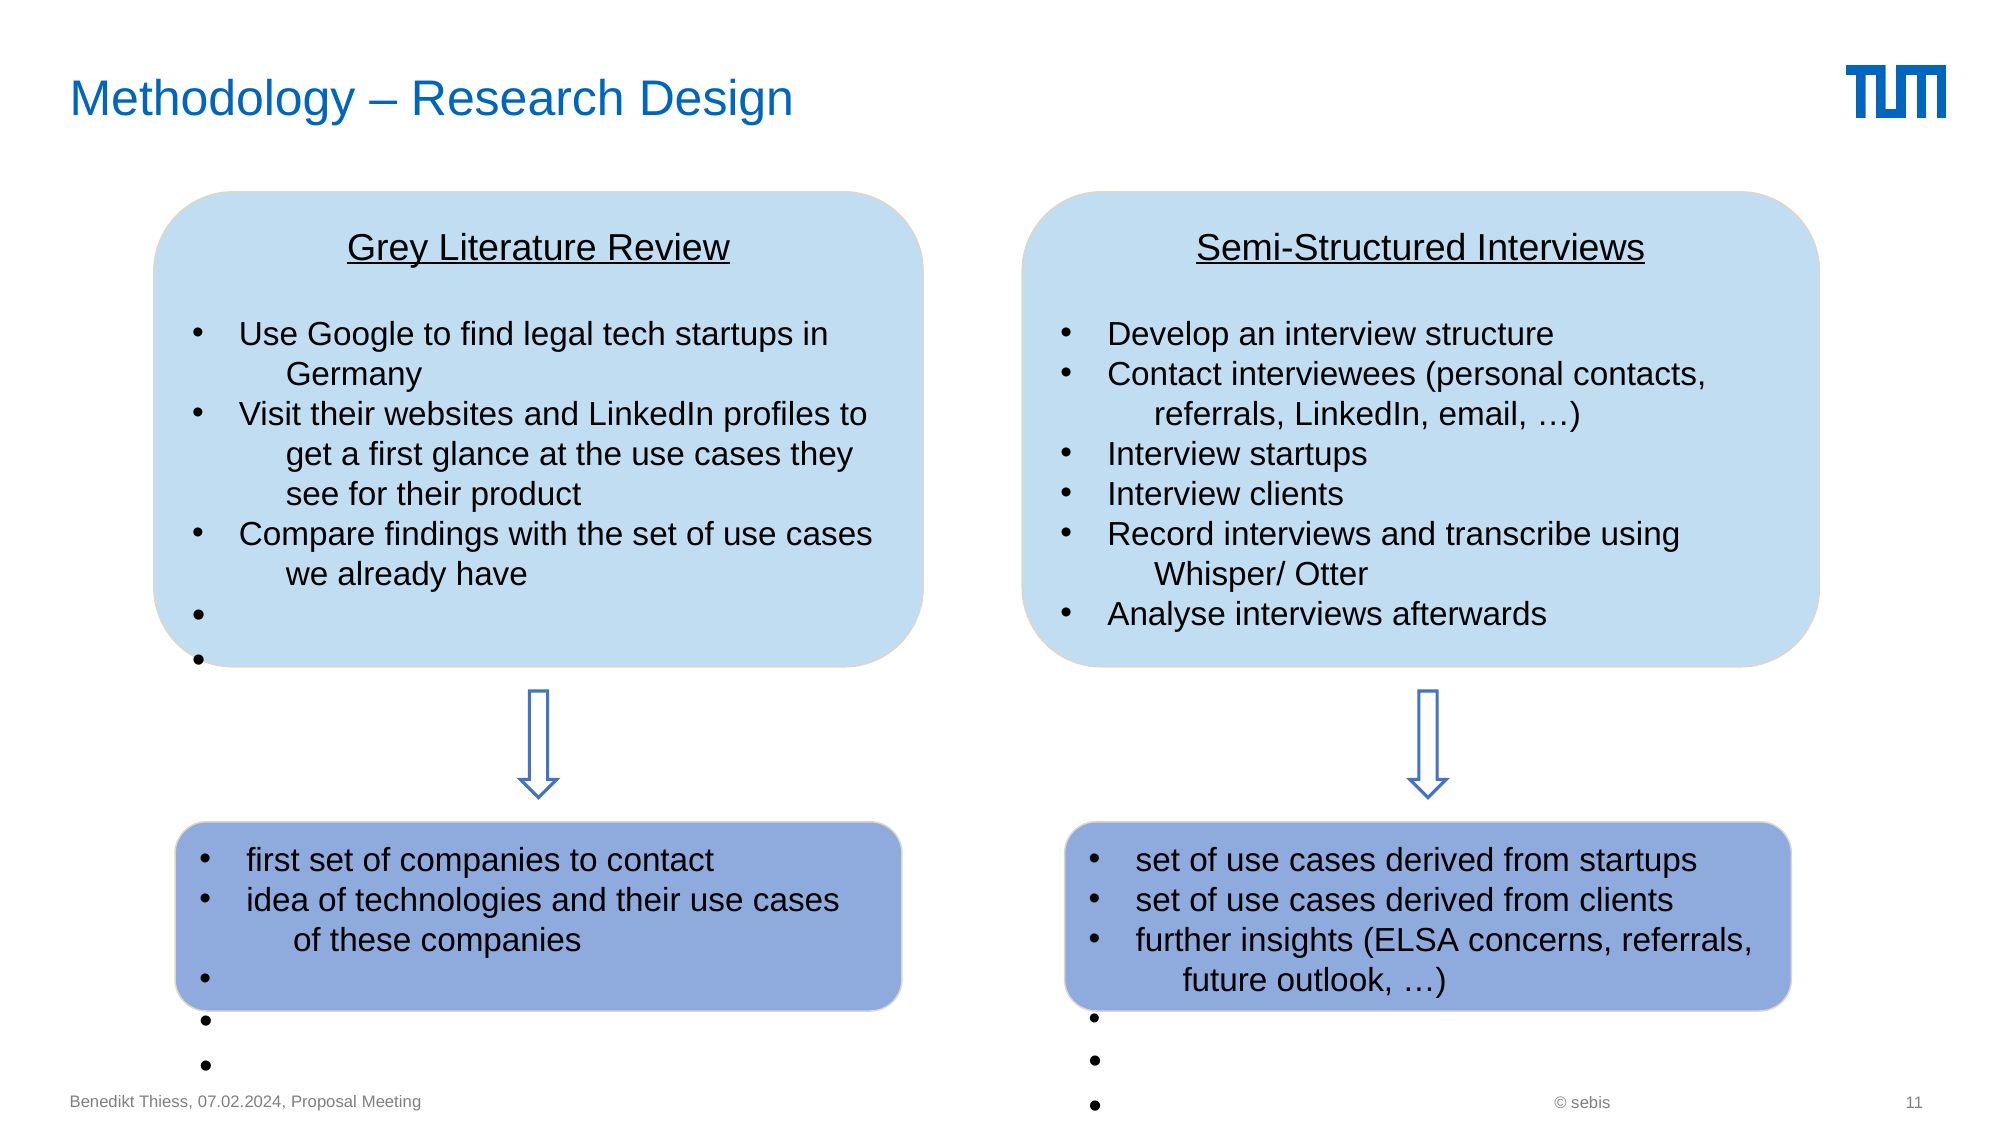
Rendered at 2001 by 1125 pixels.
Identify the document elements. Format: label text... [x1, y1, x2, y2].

text_box Benedikt Thiess, 07.02.2024, Proposal Meeting [54, 1077, 1000, 1125]
text_box first set of companies to contact idea of technologies and their use cases of these companies [175, 821, 902, 1012]
text_box [1890, 1077, 1946, 1125]
text_box Grey Literature Review Use Google to find legal tech startups in Germany Visit their websites and LinkedIn profiles to get a first glance at the use cases they see for their product Compare findings with the set of use cases we already have [153, 191, 924, 667]
text_box [520, 690, 557, 798]
title Methodology – Research Design [54, 7, 1792, 126]
text_box [1409, 690, 1447, 798]
text_box © sebis [1539, 1077, 1890, 1125]
text_box Semi-Structured Interviews Develop an interview structure Contact interviewees (personal contacts, referrals, LinkedIn, email, …) Interview startups Interview clients Record interviews and transcribe using Whisper/ Otter Analyse interviews afterwards [1022, 191, 1820, 667]
text_box set of use cases derived from startups set of use cases derived from clients further insights (ELSA concerns, referrals, future outlook, …) [1064, 821, 1792, 1012]
